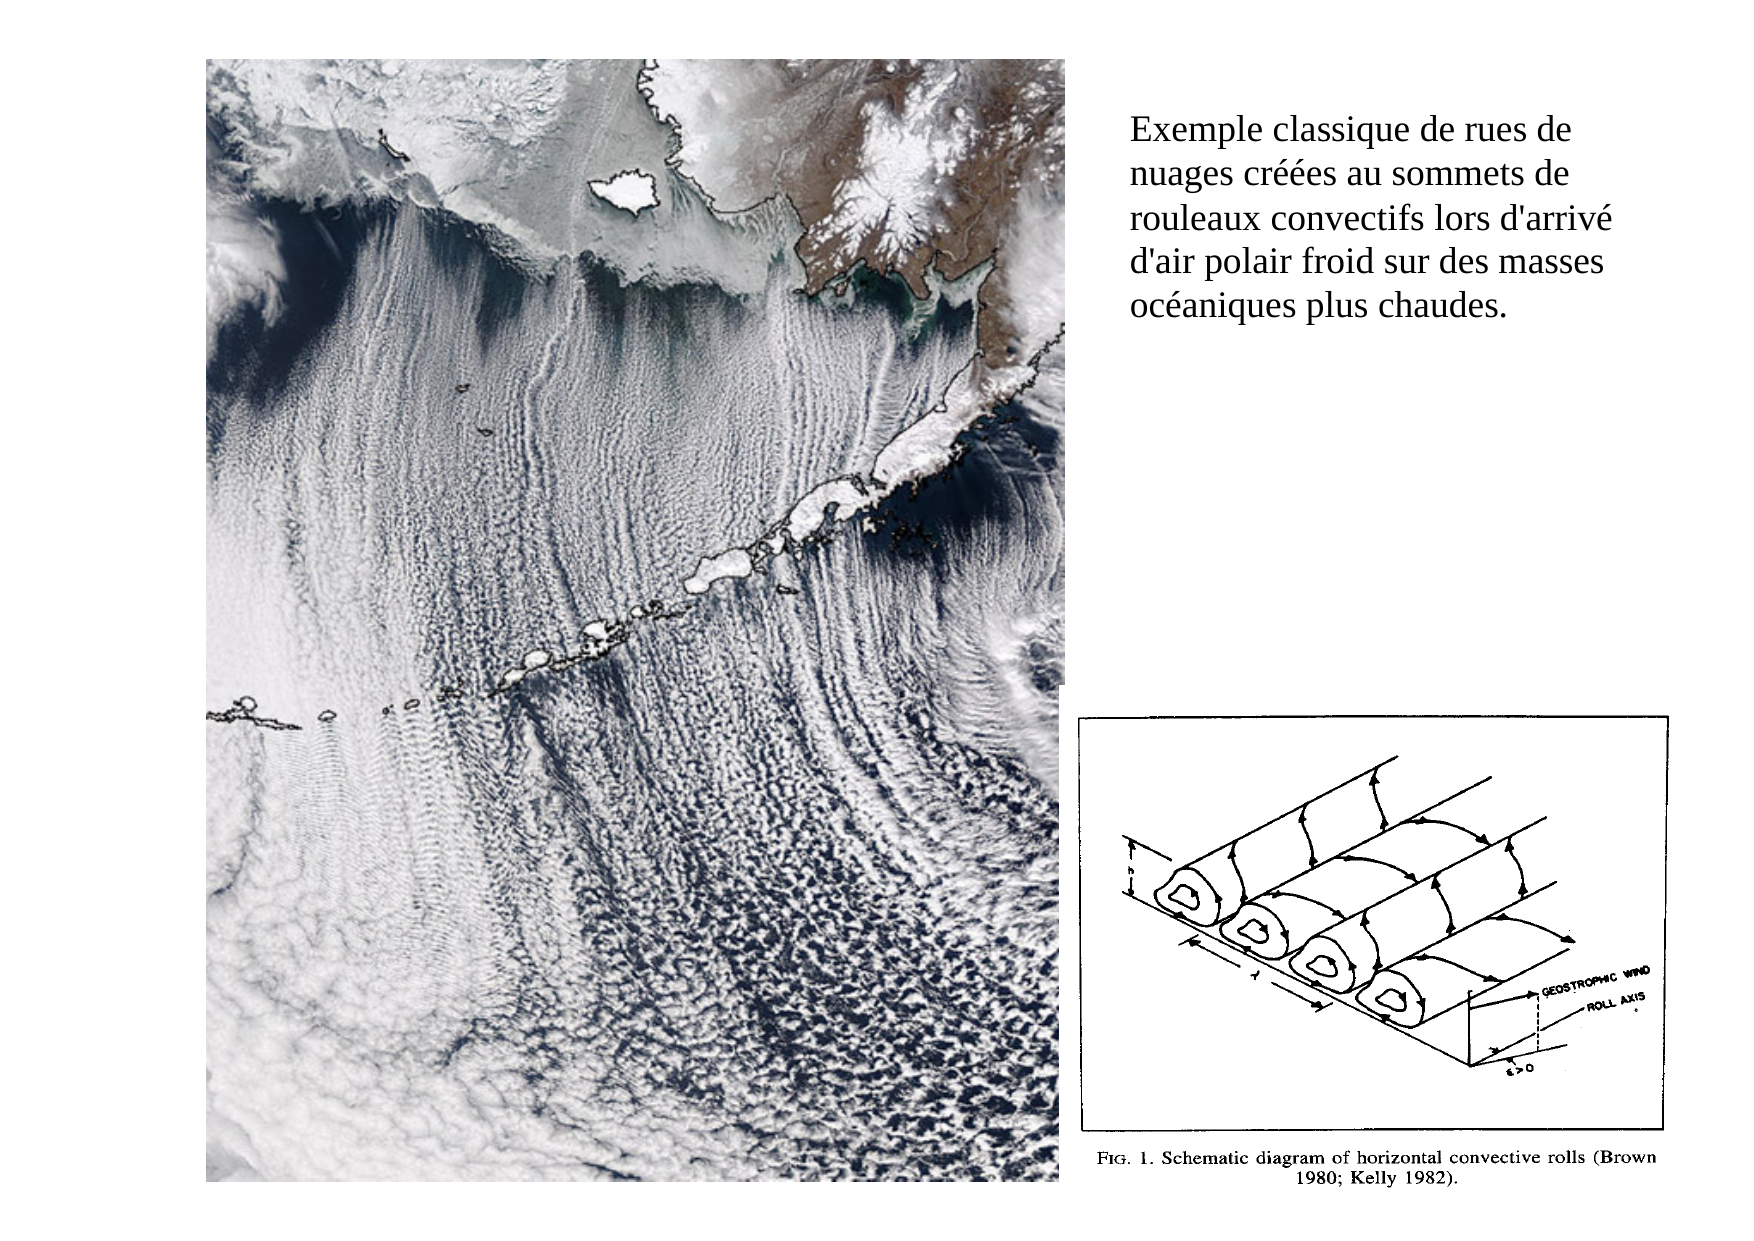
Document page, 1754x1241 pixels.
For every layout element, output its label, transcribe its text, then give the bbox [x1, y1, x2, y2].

picture [206, 59, 1686, 1191]
text_box Exemple classique de rues de nuages créées au sommets de rouleaux convectifs lors d'arrivé d'air polair froid sur des masses océaniques plus chaudes. [1129, 105, 1614, 352]
